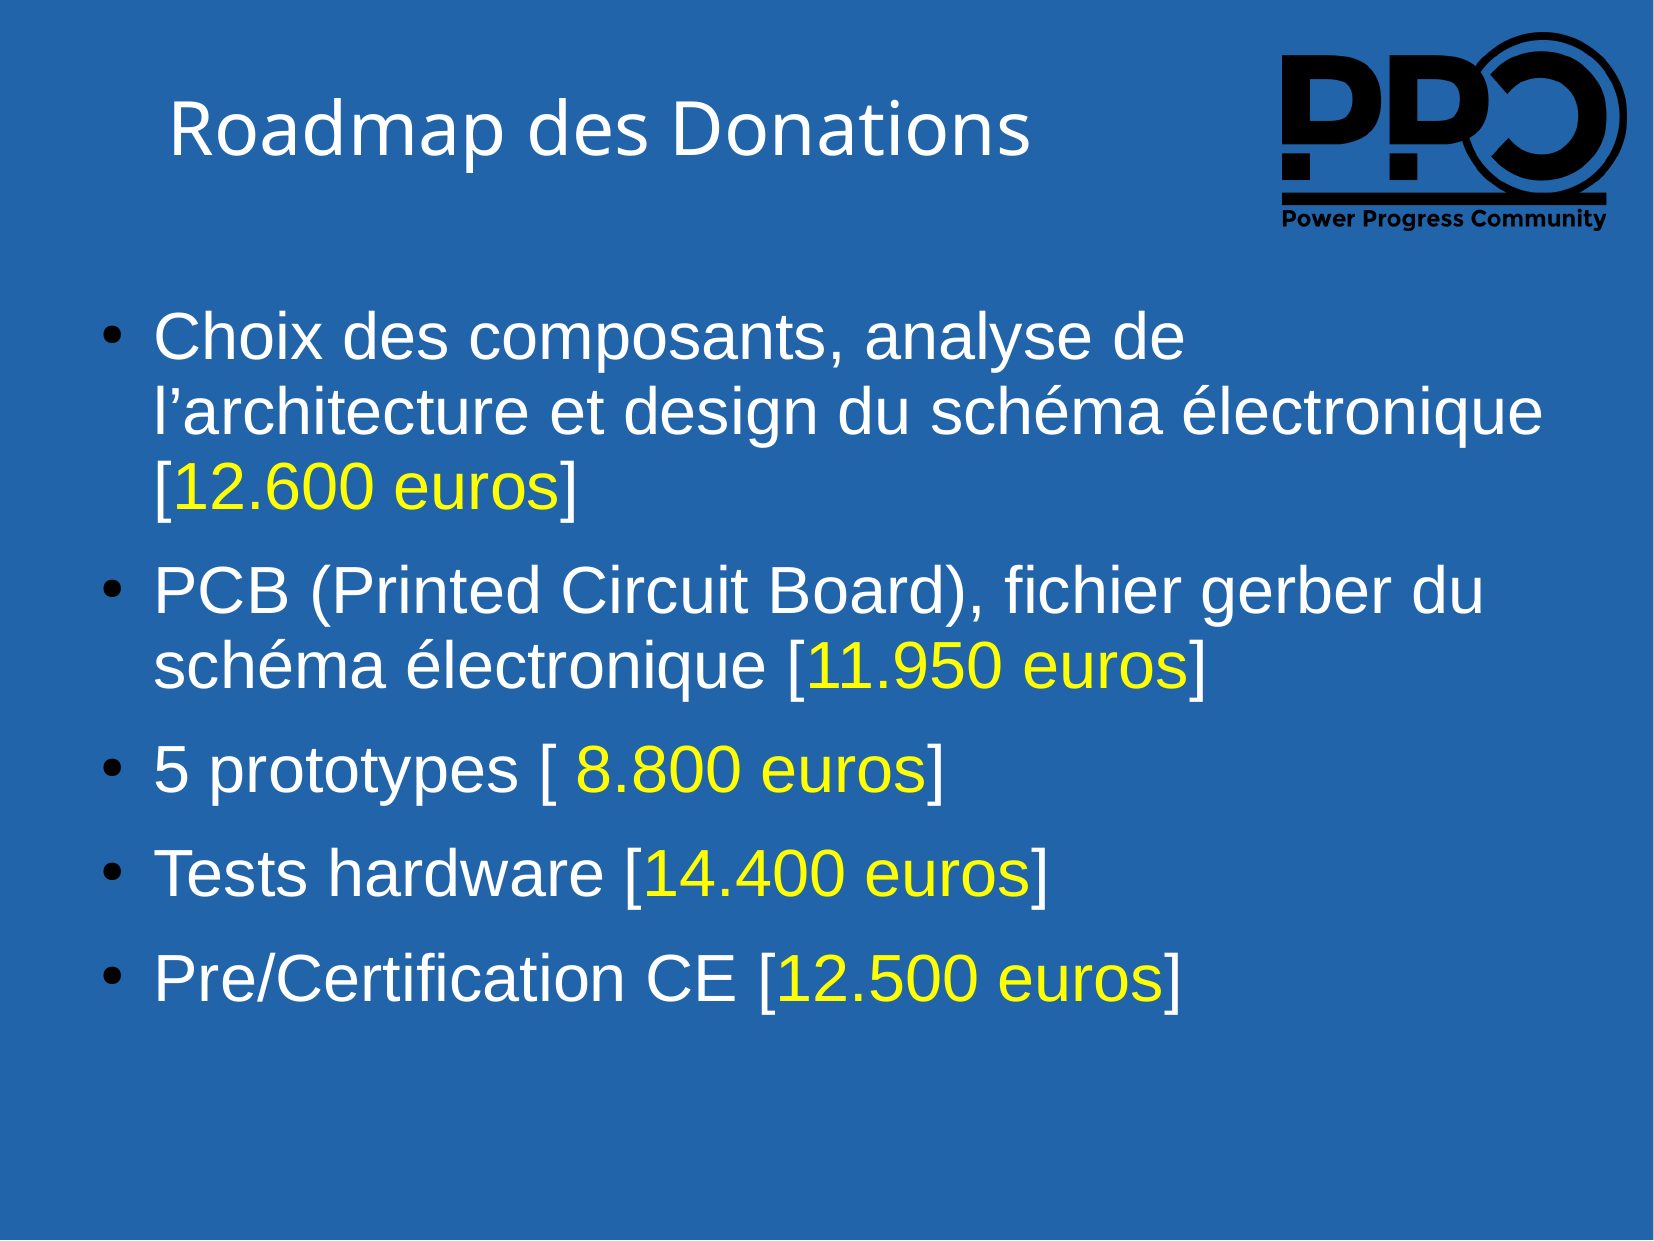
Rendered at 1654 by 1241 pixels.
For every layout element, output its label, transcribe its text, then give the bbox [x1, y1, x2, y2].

list Choix des composants, analyse de l’architecture et design du schéma électronique [12.600 euros] PCB (Printed Circuit Board), fichier gerber du schéma électronique [11.950 euros] 5 prototypes [ 8.800 euros] Tests hardware [14.400 euros] Pre/Certification CE [12.500 euros] [82, 299, 1583, 1121]
picture [1282, 32, 1627, 232]
title Roadmap des Donations [96, 38, 1085, 214]
